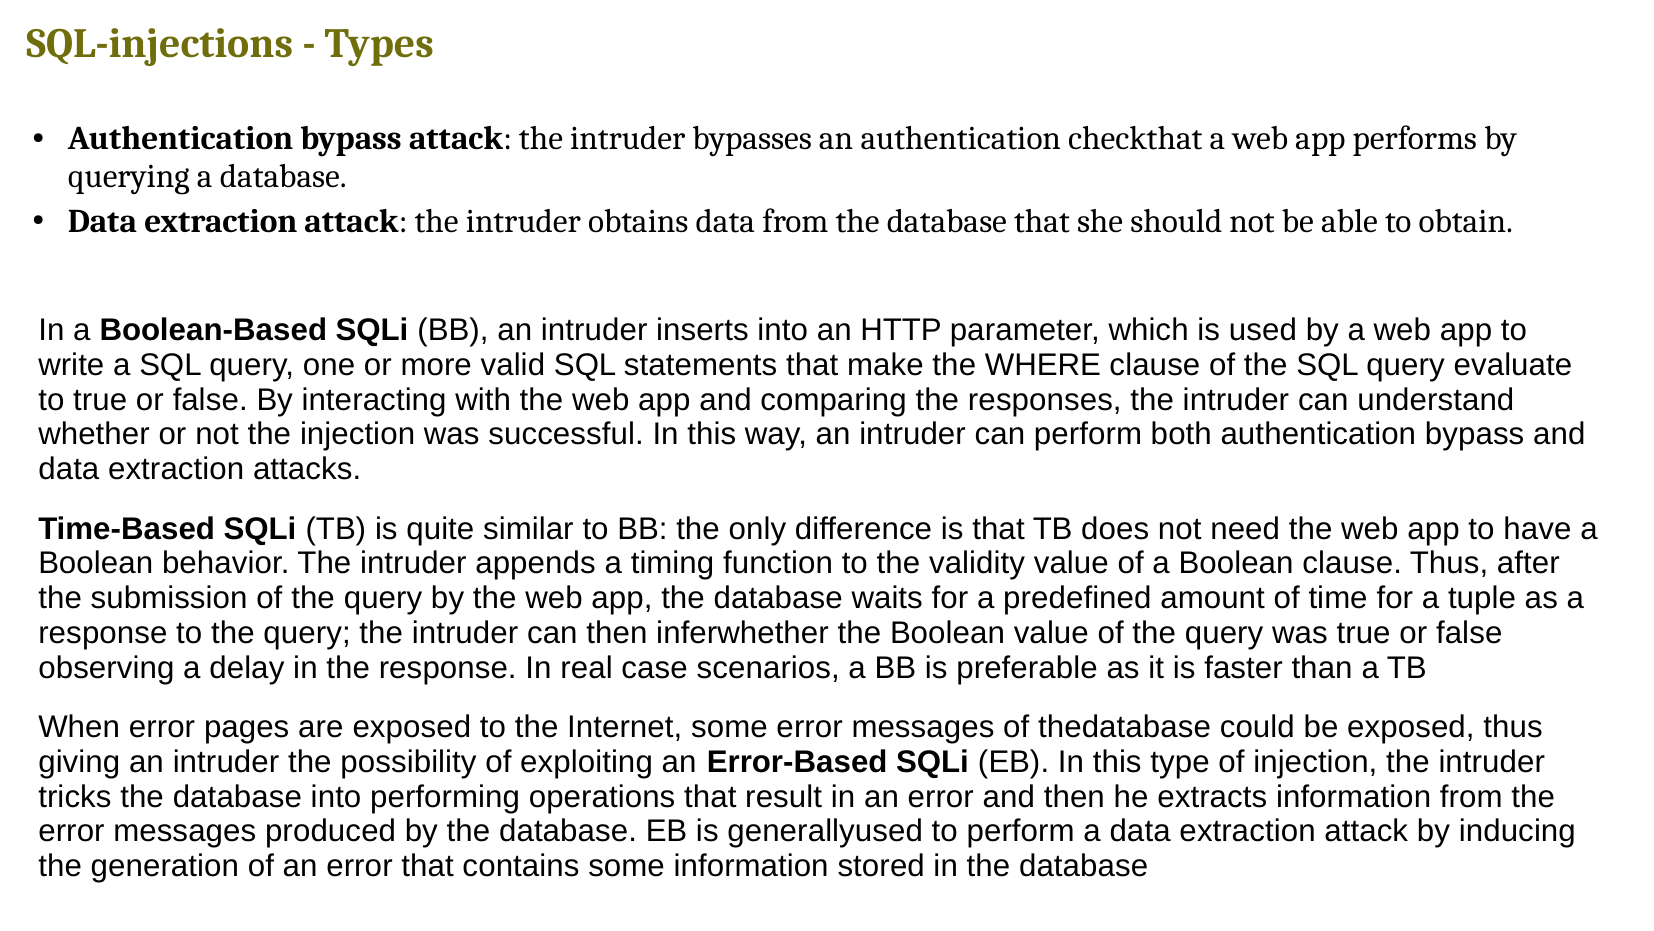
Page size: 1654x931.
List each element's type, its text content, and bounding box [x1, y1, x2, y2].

text_box SQL-injections - Types [11, 12, 1193, 77]
text_box Authentication bypass attack: the intruder bypasses an authentication checkthat a web app performs by querying a database. Data extraction attack: the intruder obtains data from the database that she should not be able to obtain. [17, 112, 1571, 289]
text_box In a Boolean-Based SQLi (BB), an intruder inserts into an HTTP parameter, which is used by a web app to write a SQL query, one or more valid SQL statements that make the WHERE clause of the SQL query evaluate to true or false. By interacting with the web app and comparing the responses, the intruder can understand whether or not the injection was successful. In this way, an intruder can perform both authentication bypass and data extraction attacks. Time-Based SQLi (TB) is quite similar to BB: the only difference is that TB does not need the web app to have a Boolean behavior. The intruder appends a timing function to the validity value of a Boolean clause. Thus, after the submission of the query by the web app, the database waits for a predefined amount of time for a tuple as a response to the query; the intruder can then inferwhether the Boolean value of the query was true or false observing a delay in the response. In real case scenarios, a BB is preferable as it is faster than a TB When error pages are exposed to the Internet, some error messages of thedatabase could be exposed, thus giving an intruder the possibility of exploiting an Error-Based SQLi (EB). In this type of injection, the intruder tricks the database into performing operations that result in an error and then he extracts information from the error messages produced by the database. EB is generallyused to perform a data extraction attack by inducing the generation of an error that contains some information stored in the database [23, 305, 1618, 891]
